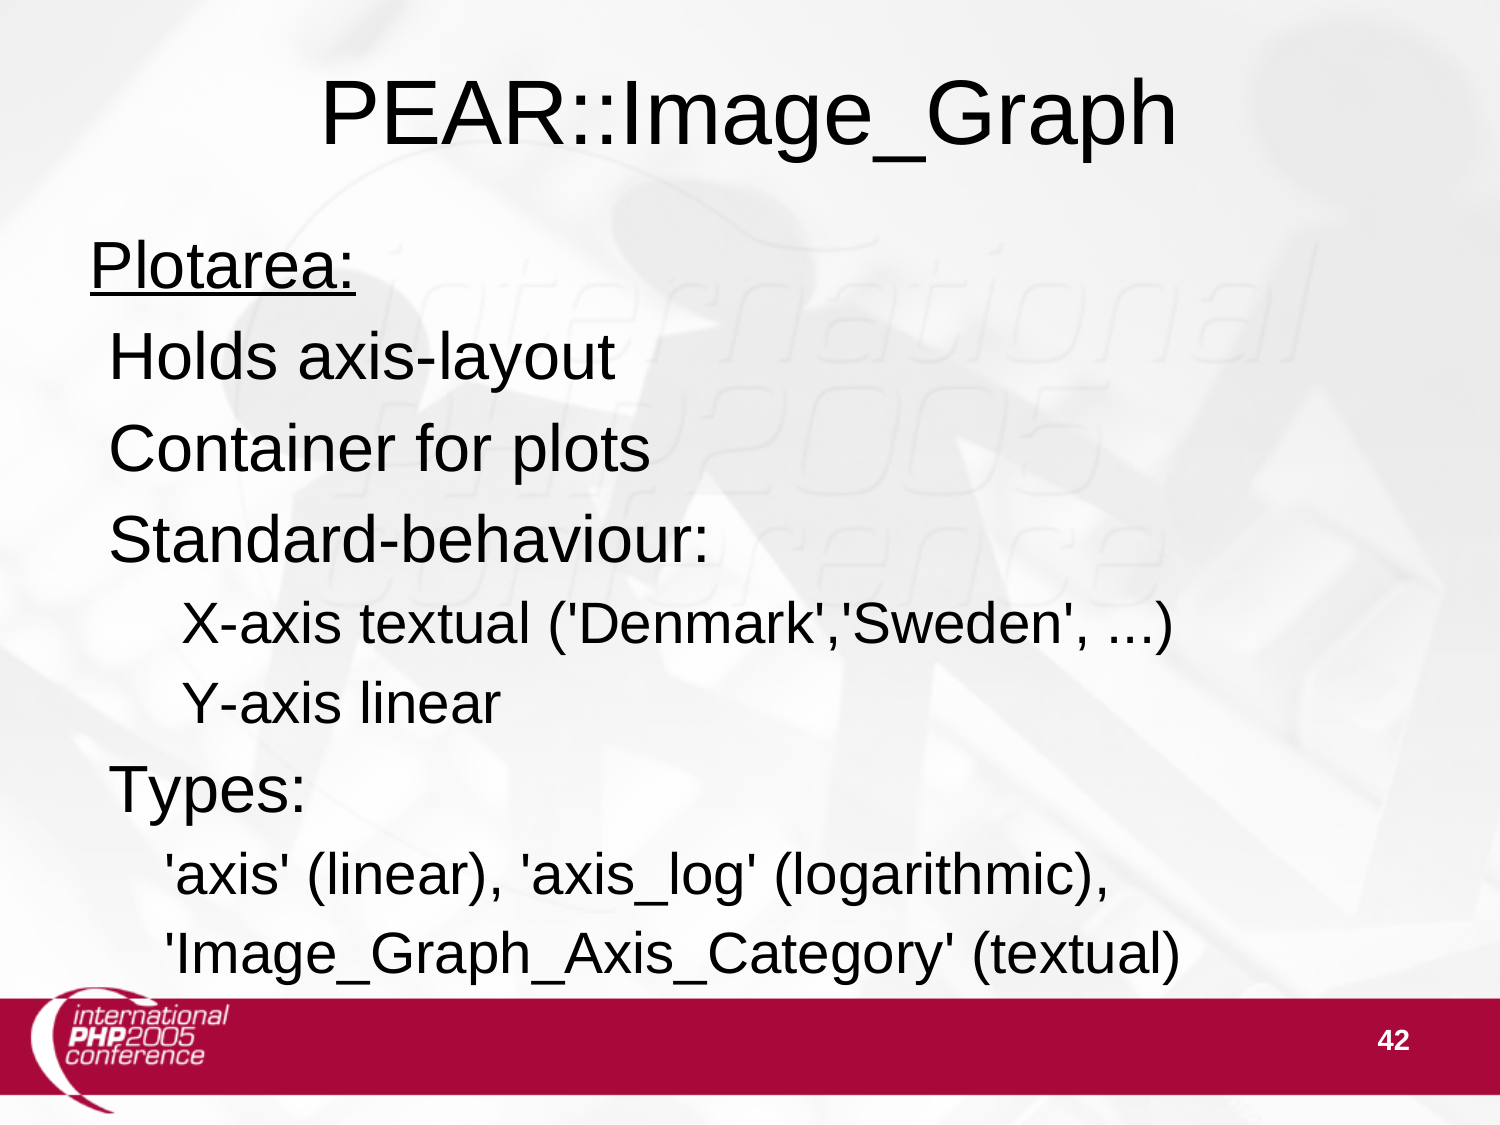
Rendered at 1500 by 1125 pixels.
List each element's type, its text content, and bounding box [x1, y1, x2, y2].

list Plotarea: Holds axis-layout Container for plots Standard-behaviour: X-axis textual ('Denmark','Sweden', ...) Y-axis linear Types: 'axis' (linear), 'axis_log' (logarithmic), 'Image_Graph_Axis_Category' (textual) [75, 220, 1426, 994]
title PEAR::Image_Graph [75, 18, 1426, 207]
picture [0, 0, 1500, 1125]
